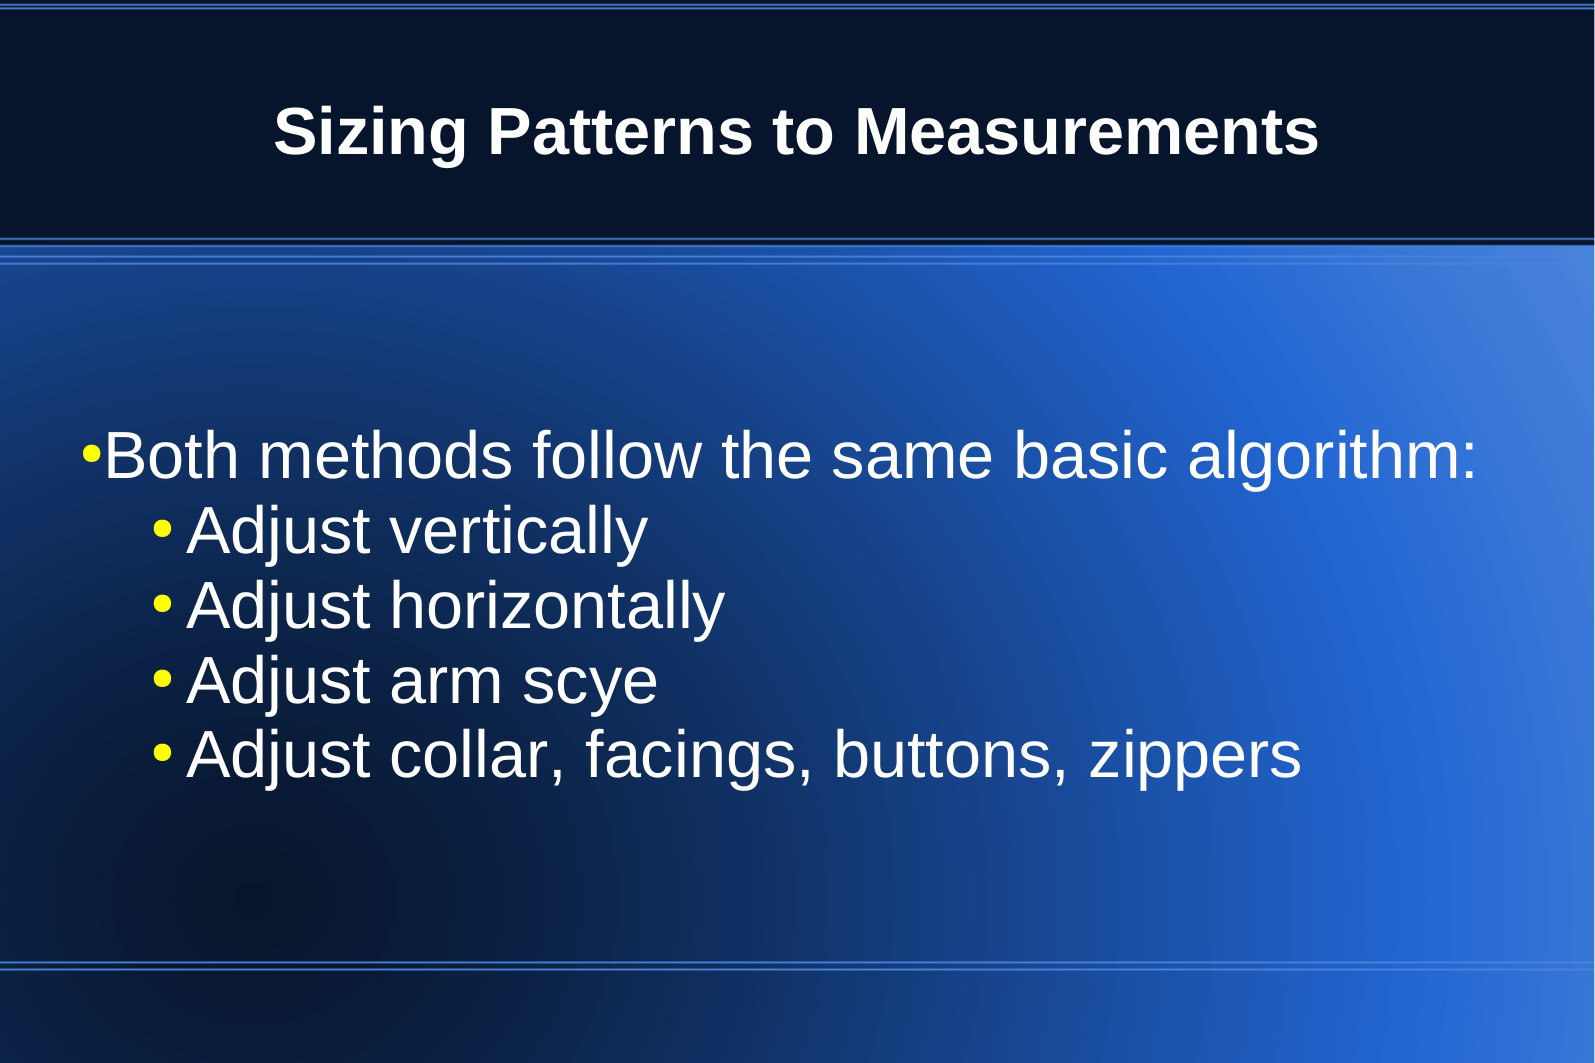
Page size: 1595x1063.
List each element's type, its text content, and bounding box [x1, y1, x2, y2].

subtitle Both methods follow the same basic algorithm: Adjust vertically Adjust horizontally Adjust arm scye Adjust collar, facings, buttons, zippers [79, 311, 1515, 899]
title Sizing Patterns to Measurements [79, 42, 1515, 220]
picture [0, 0, 1595, 1063]
